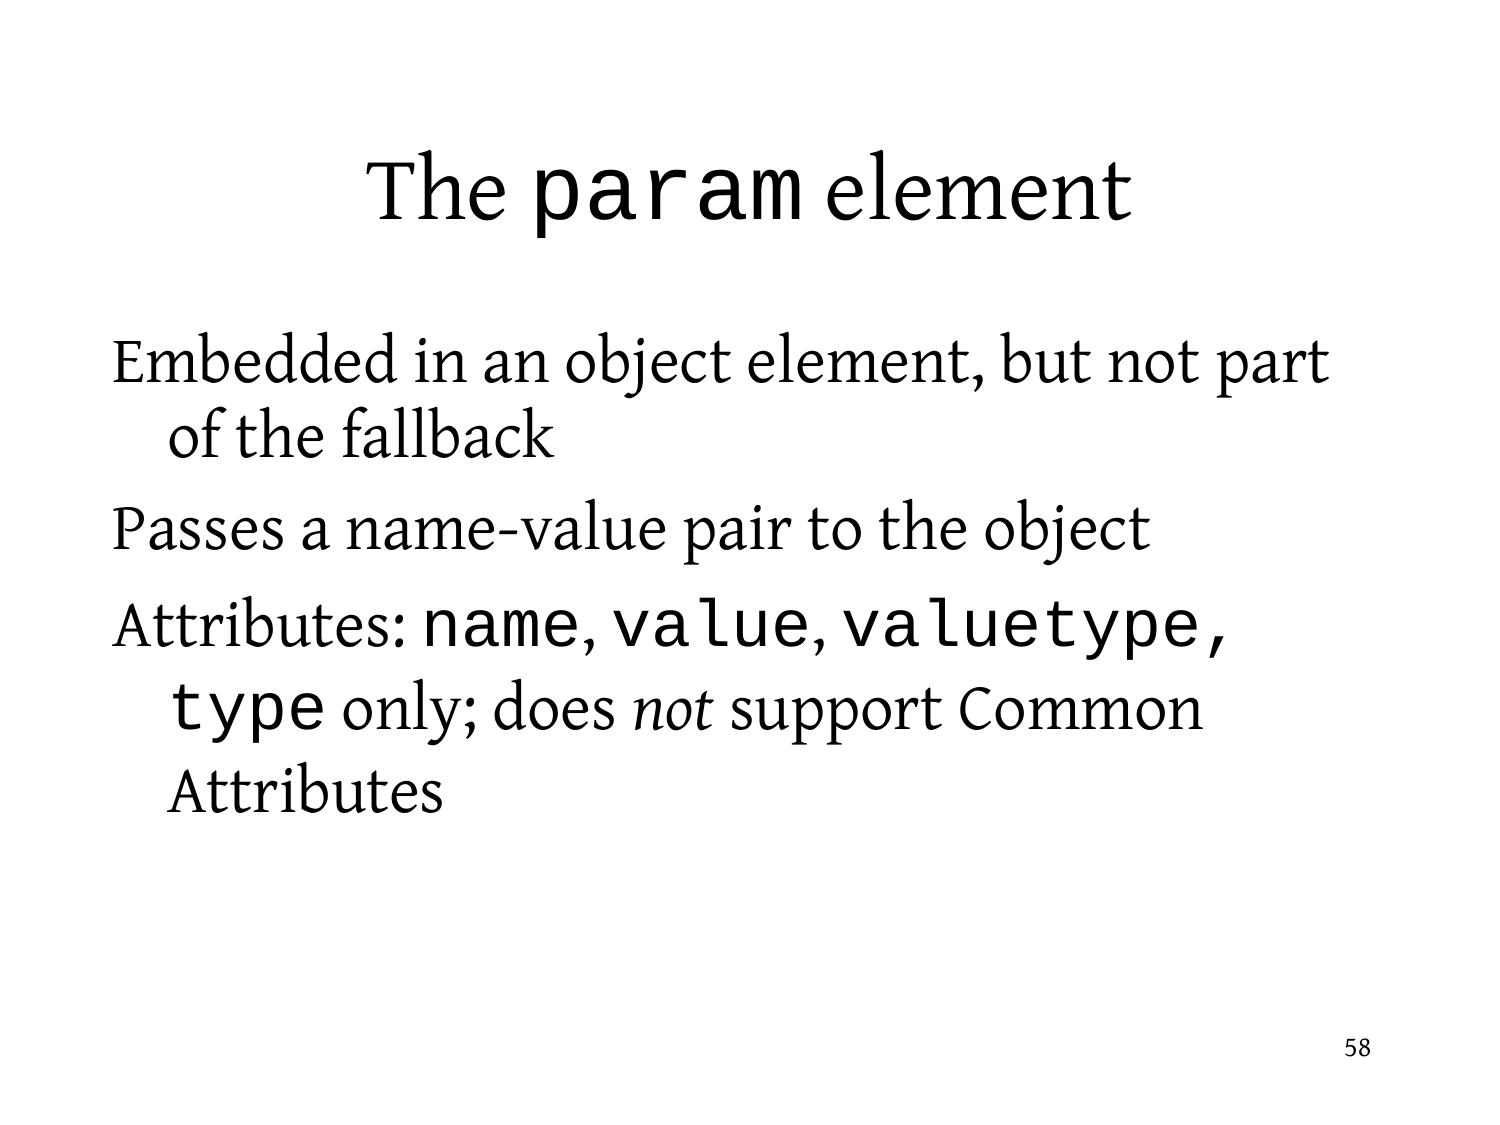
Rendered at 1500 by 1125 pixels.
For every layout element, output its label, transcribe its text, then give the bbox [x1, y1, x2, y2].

title The param element [112, 63, 1387, 324]
list Embedded in an object element, but not part of the fallback Passes a name-value pair to the object Attributes: name, value, valuetype, type only; does not support Common Attributes [112, 324, 1387, 1024]
